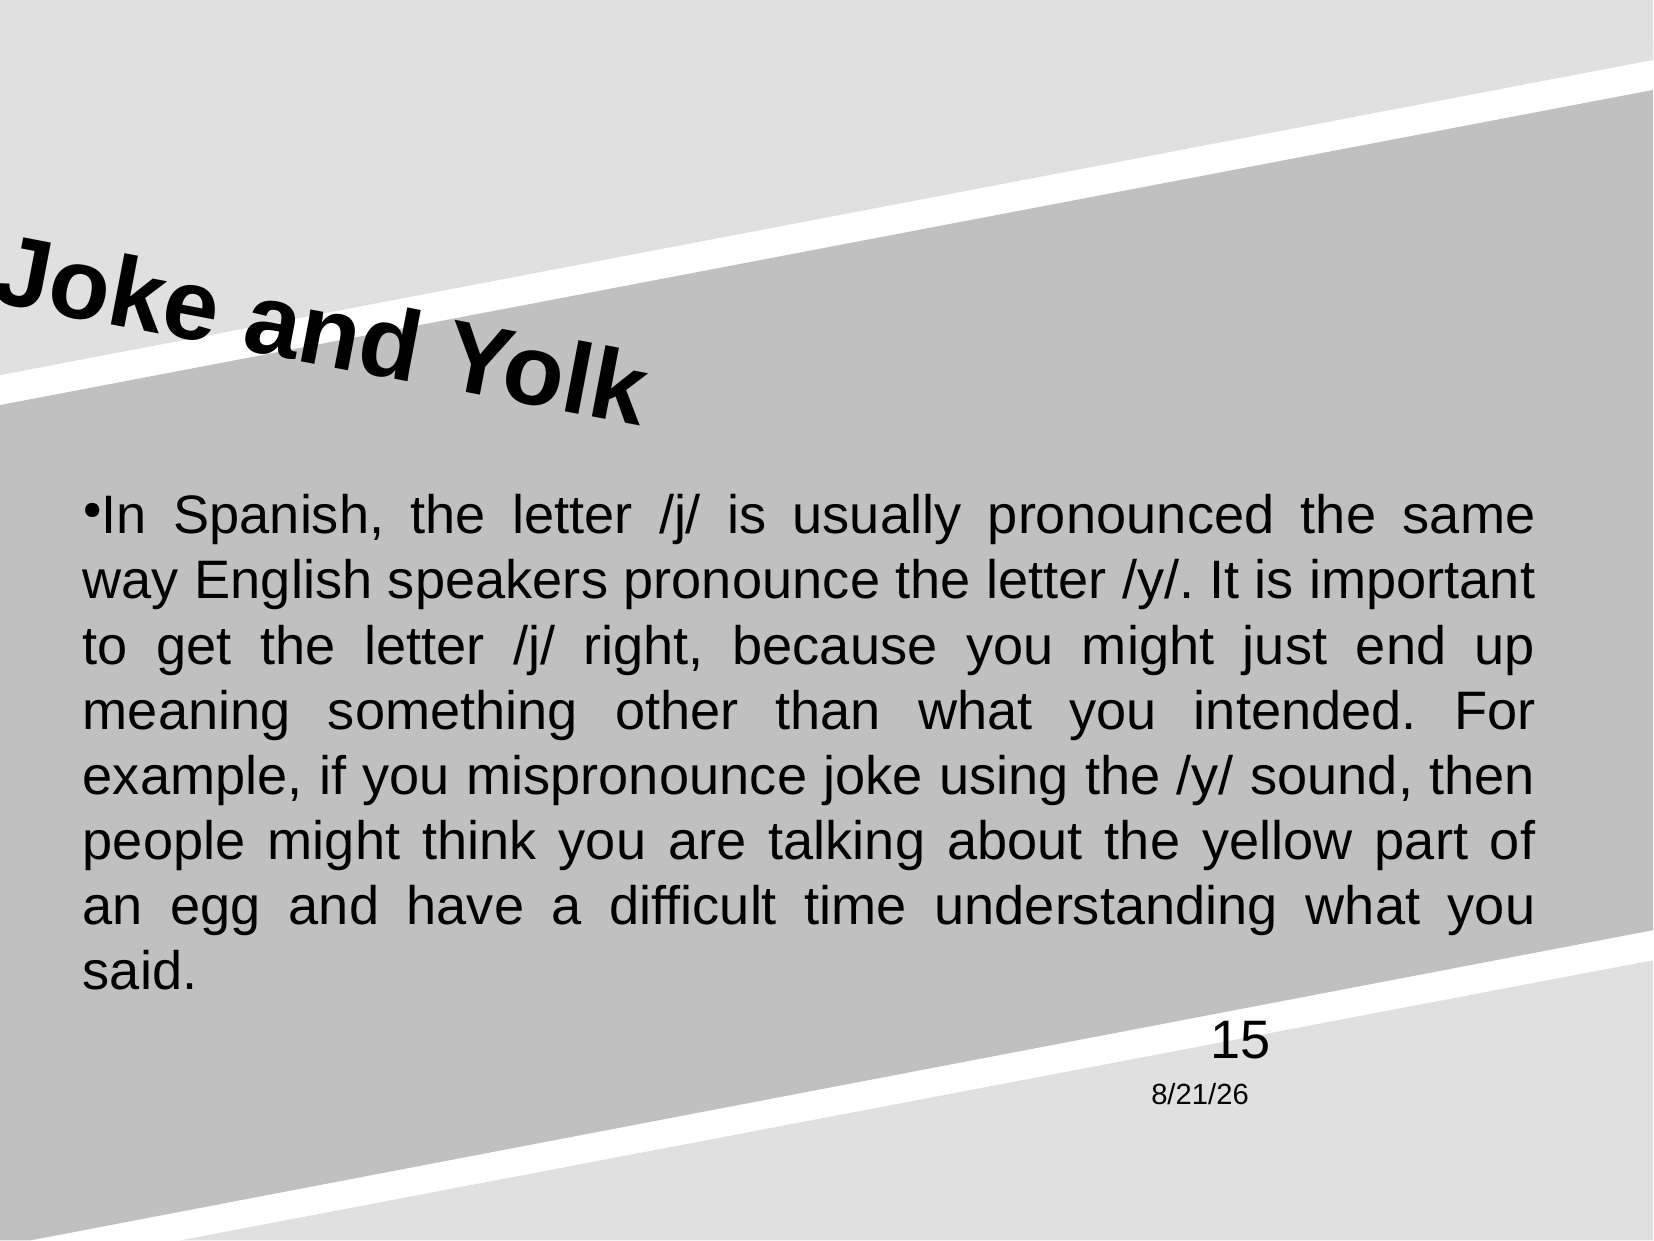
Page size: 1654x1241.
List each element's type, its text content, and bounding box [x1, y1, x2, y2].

text_box [1151, 1004, 1624, 1161]
list In Spanish, the letter /j/ is usually pronounced the same way English speakers pronounce the letter /y/. It is important to get the letter /j/ right, because you might just end up meaning something other than what you intended. For example, if you mispronounce joke using the /y/ sound, then people might think you are talking about the yellow part of an egg and have a difficult time understanding what you said. [82, 390, 1538, 1036]
title Joke and Yolk [0, 160, 1217, 390]
